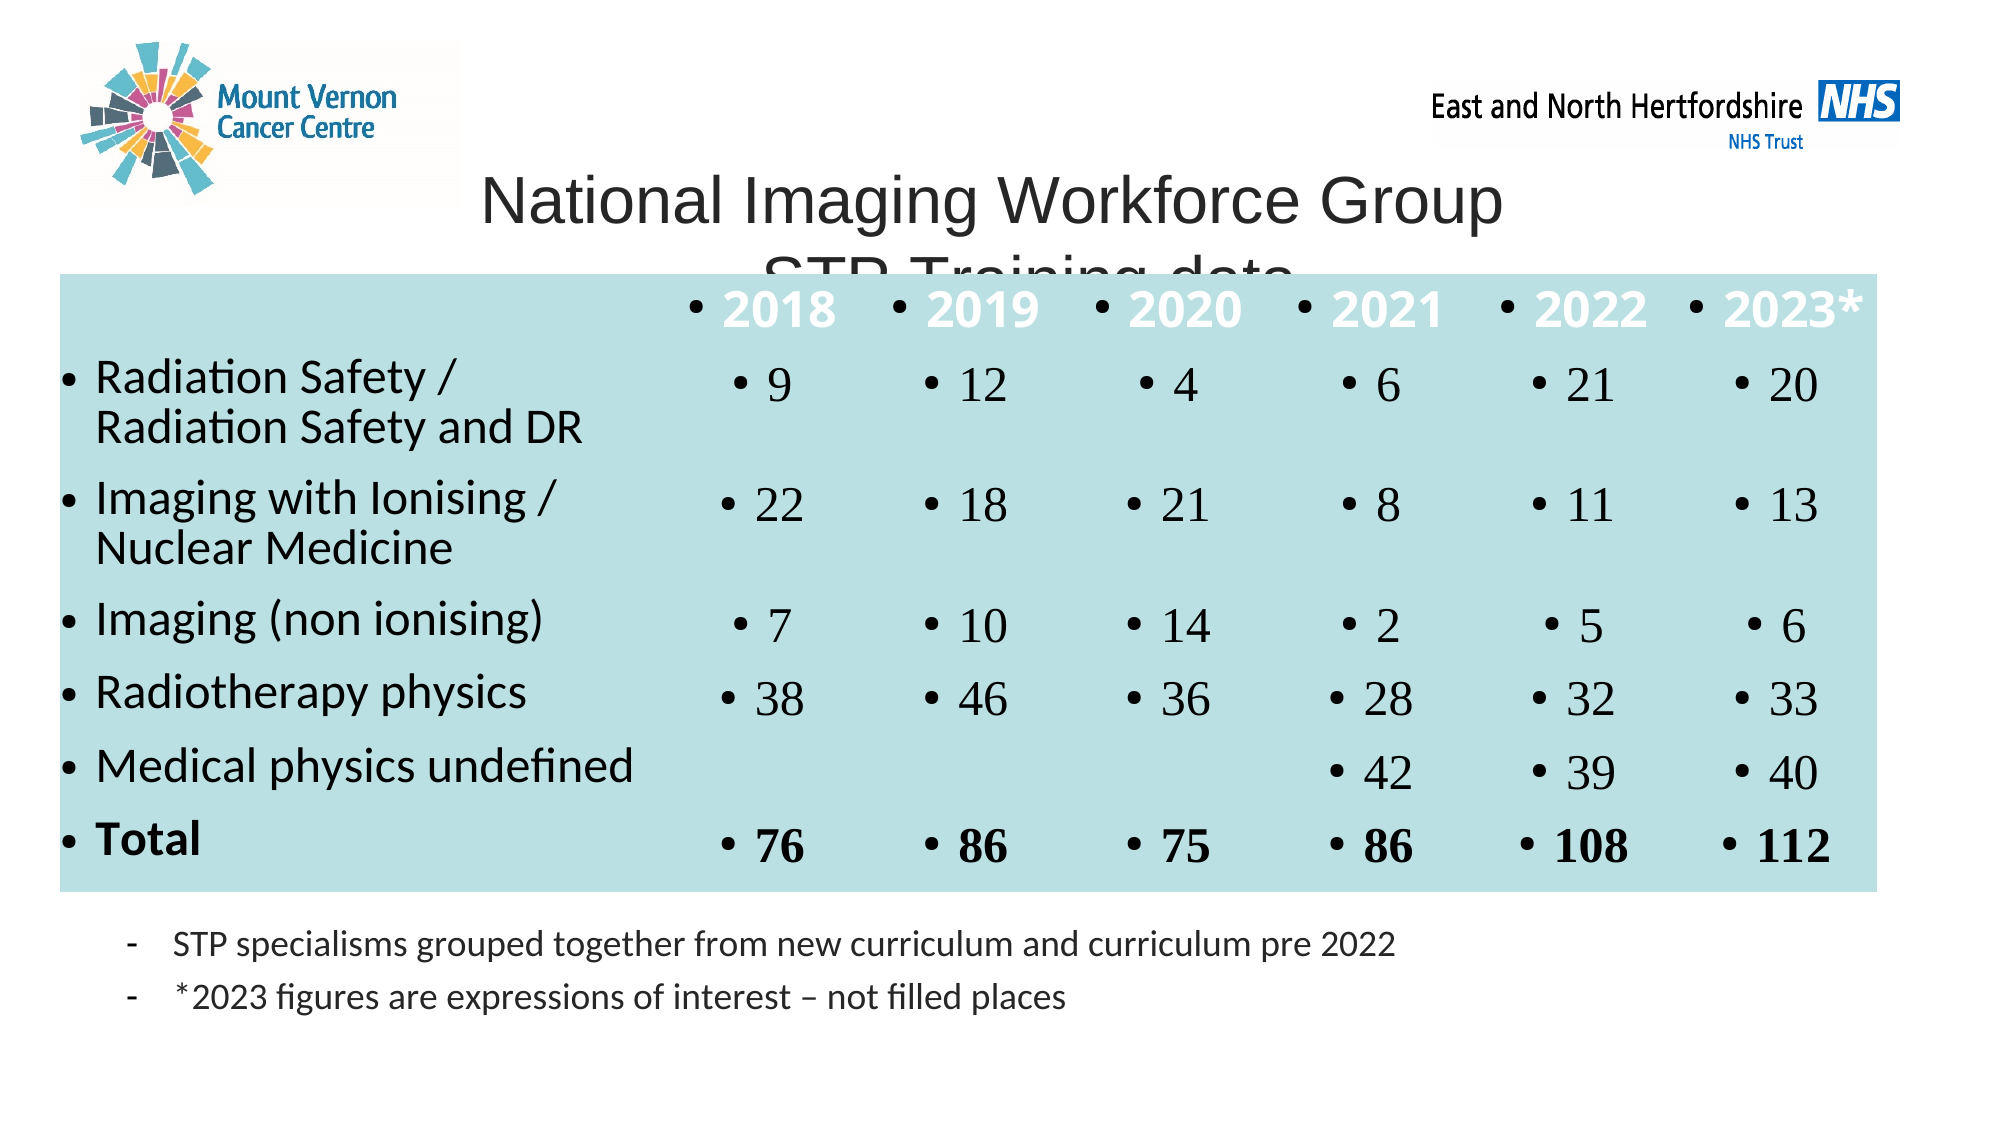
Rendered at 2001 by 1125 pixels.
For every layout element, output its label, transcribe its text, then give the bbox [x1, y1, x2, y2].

table_cell 36 [1067, 671, 1270, 745]
table_cell 22 [660, 477, 864, 598]
table_cell 4 [1067, 356, 1270, 477]
table_cell 6 [1675, 598, 1877, 671]
table_cell [1067, 745, 1270, 818]
table_cell 32 [1472, 671, 1675, 745]
table_header 2022 [1472, 274, 1675, 356]
table_cell 46 [864, 671, 1067, 745]
table_cell 86 [864, 818, 1067, 892]
table_cell 108 [1472, 818, 1675, 892]
table_cell Imaging (non ionising) [60, 598, 660, 671]
table_cell 21 [1472, 356, 1675, 477]
table_cell 76 [660, 818, 864, 892]
table_cell 112 [1675, 818, 1877, 892]
table_cell 75 [1067, 818, 1270, 892]
table_cell 12 [864, 356, 1067, 477]
table_header 2023* [1675, 274, 1877, 356]
table_cell 14 [1067, 598, 1270, 671]
table_cell Radiotherapy physics [60, 671, 660, 745]
table_cell 13 [1675, 477, 1877, 598]
title National Imaging Workforce Group – STP Training data [102, 148, 1903, 315]
table_cell 8 [1270, 477, 1472, 598]
table_cell 5 [1472, 598, 1675, 671]
table_cell 21 [1067, 477, 1270, 598]
table_cell 6 [1270, 356, 1472, 477]
table_cell 28 [1270, 671, 1472, 745]
table_cell [660, 745, 864, 818]
table_cell 86 [1270, 818, 1472, 892]
table_header 2019 [864, 274, 1067, 356]
list STP specialisms grouped together from new curriculum and curriculum pre 2022 *2023 figures are expressions of interest – not filled places [111, 911, 1570, 1082]
table_cell 20 [1675, 356, 1877, 477]
table_cell Total [60, 818, 660, 892]
table_cell 39 [1472, 745, 1675, 818]
table_cell 9 [660, 356, 864, 477]
table_header [60, 274, 660, 356]
table_cell 11 [1472, 477, 1675, 598]
table_header 2021 [1270, 274, 1472, 356]
table_cell [864, 745, 1067, 818]
table_cell 7 [660, 598, 864, 671]
table_cell Medical physics undefined [60, 745, 660, 818]
table_header 2020 [1067, 274, 1270, 356]
table_cell 40 [1675, 745, 1877, 818]
table_cell 10 [864, 598, 1067, 671]
table_cell Radiation Safety / Radiation Safety and DR [60, 356, 660, 477]
table_cell 2 [1270, 598, 1472, 671]
table_cell 33 [1675, 671, 1877, 745]
table_cell 42 [1270, 745, 1472, 818]
table_cell 38 [660, 671, 864, 745]
table_cell 18 [864, 477, 1067, 598]
table_cell Imaging with Ionising / Nuclear Medicine [60, 477, 660, 598]
table_header 2018 [660, 274, 864, 356]
